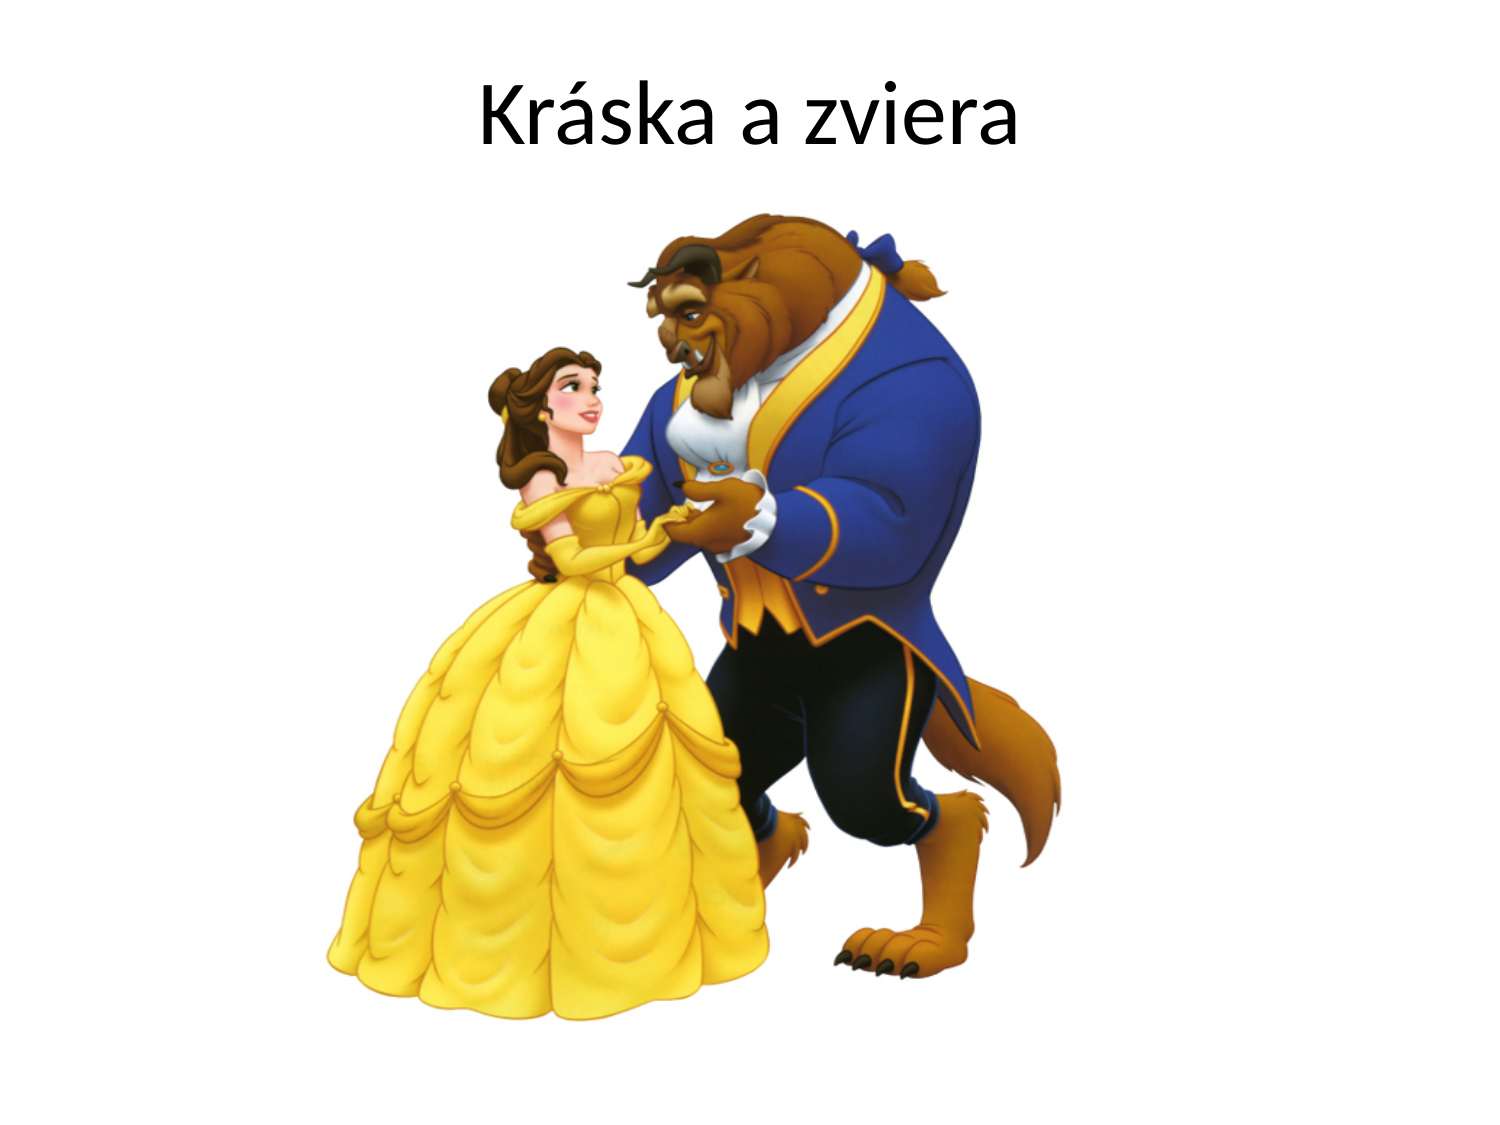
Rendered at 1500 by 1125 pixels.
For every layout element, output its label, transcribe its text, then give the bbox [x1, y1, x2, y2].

title Kráska a zviera [75, 45, 1425, 233]
picture [316, 199, 1079, 1032]
